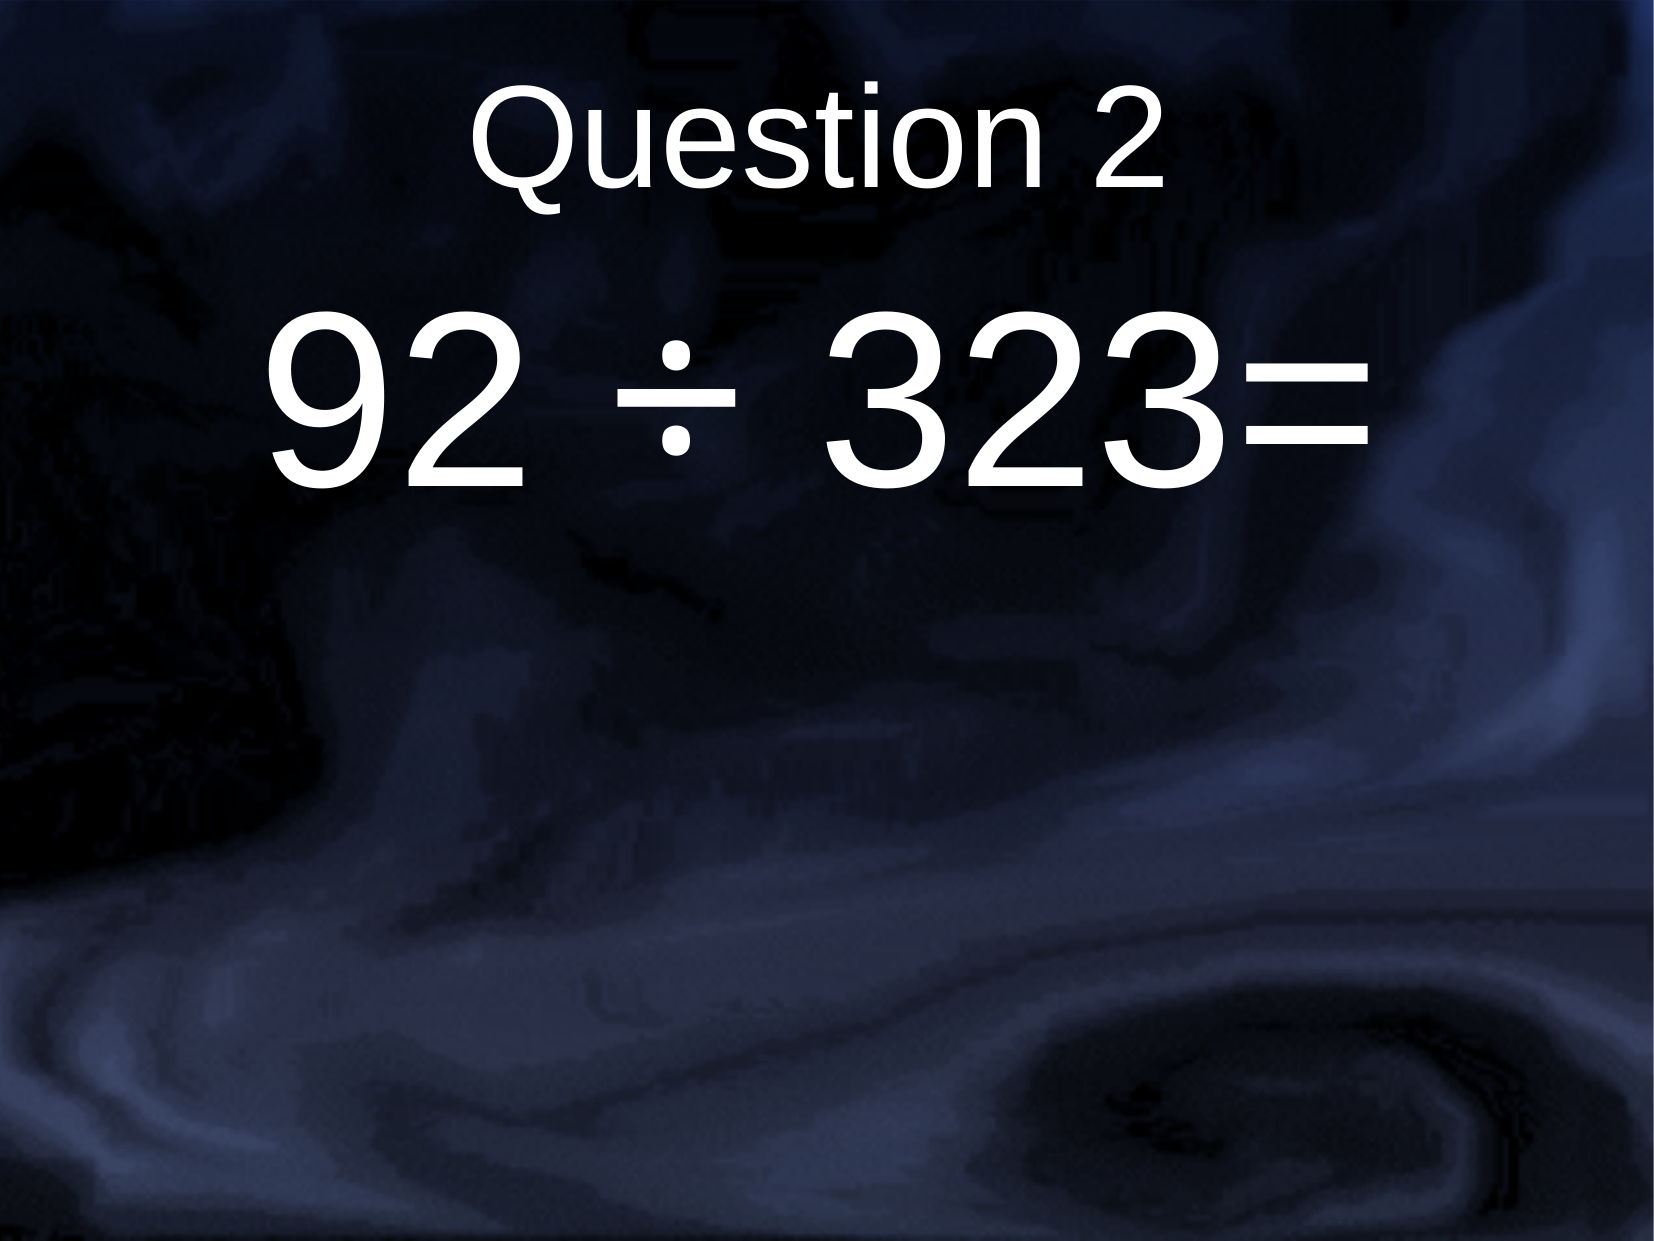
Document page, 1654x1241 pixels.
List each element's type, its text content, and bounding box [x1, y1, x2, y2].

picture [0, 0, 1654, 1241]
subtitle Question 2 92 ÷ 323= [75, 78, 1564, 537]
